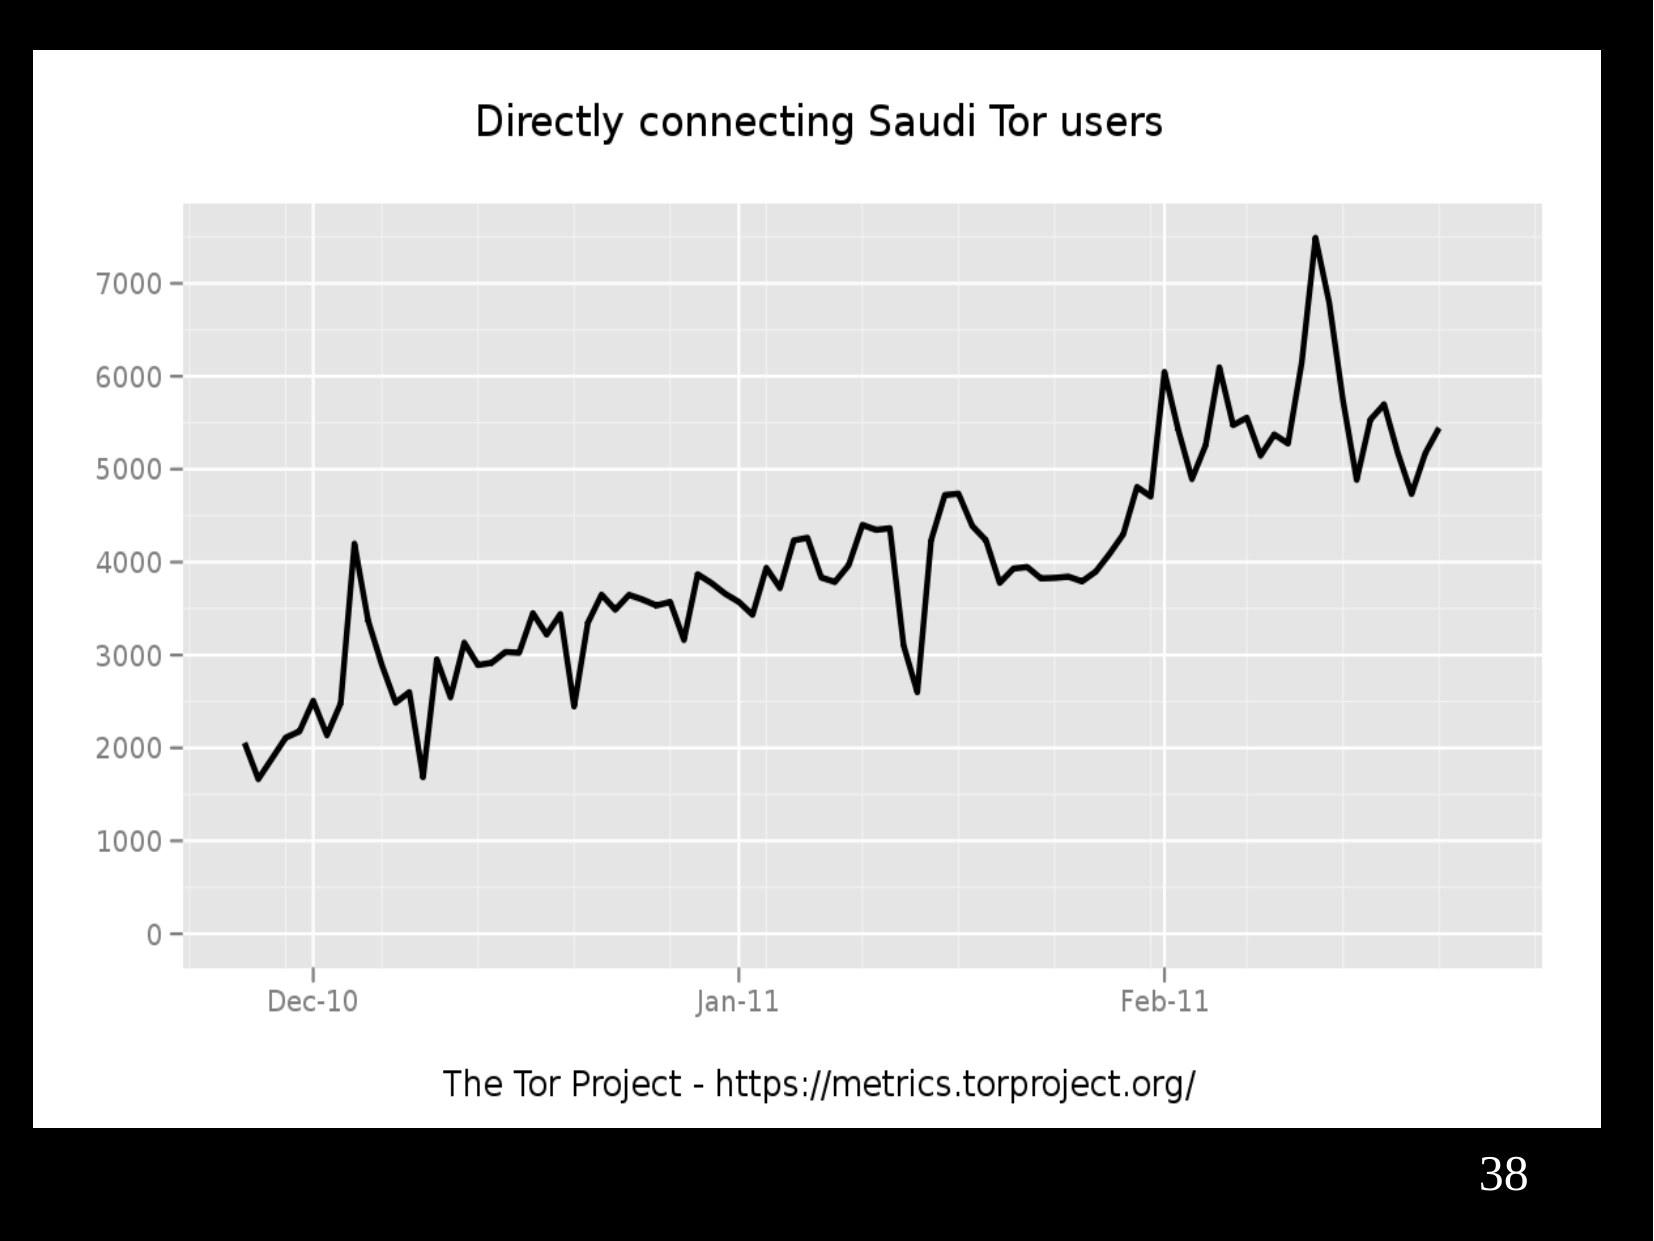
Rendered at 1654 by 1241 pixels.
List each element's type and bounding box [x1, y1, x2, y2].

picture [33, 50, 1601, 1128]
